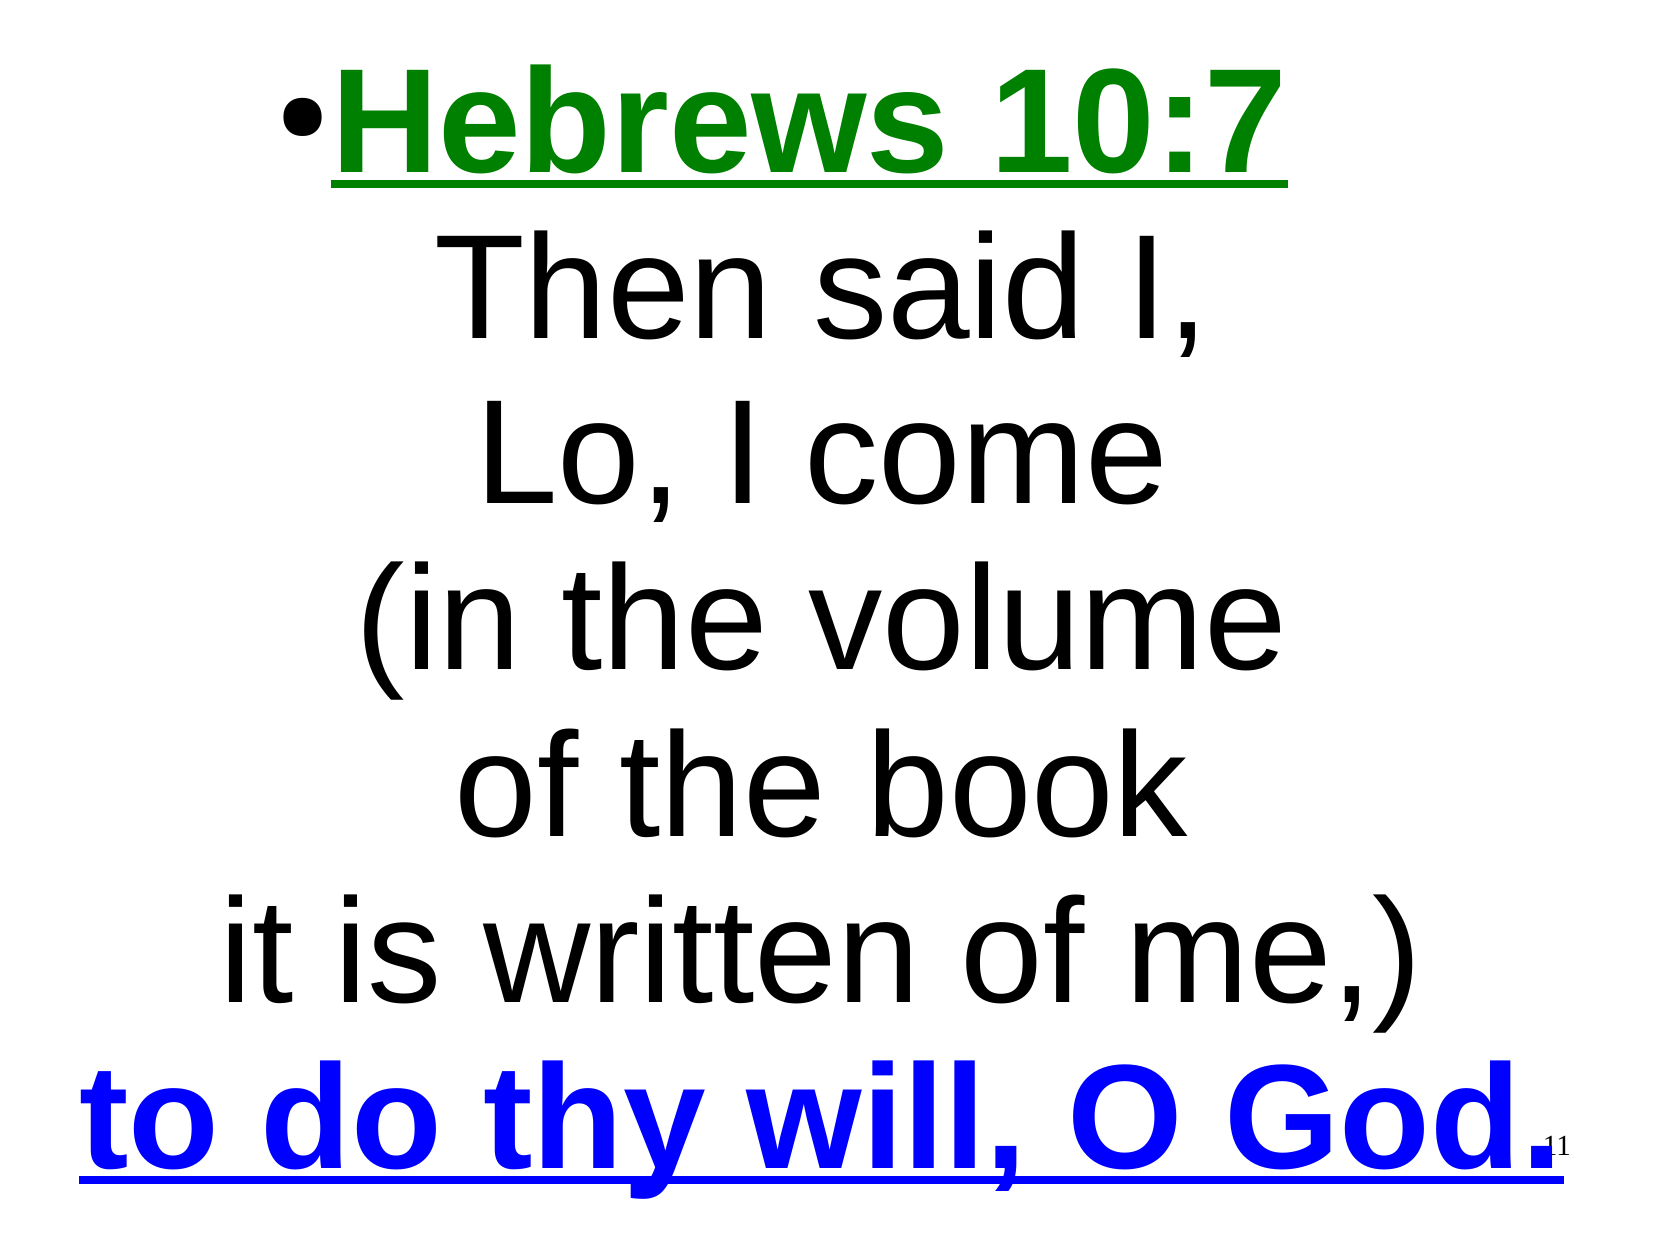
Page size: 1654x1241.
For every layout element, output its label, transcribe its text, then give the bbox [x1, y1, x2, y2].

list Hebrews 10:7 Then said I, Lo, I come (in the volume of the book it is written of me,) to do thy will, O God. [37, 37, 1613, 1238]
